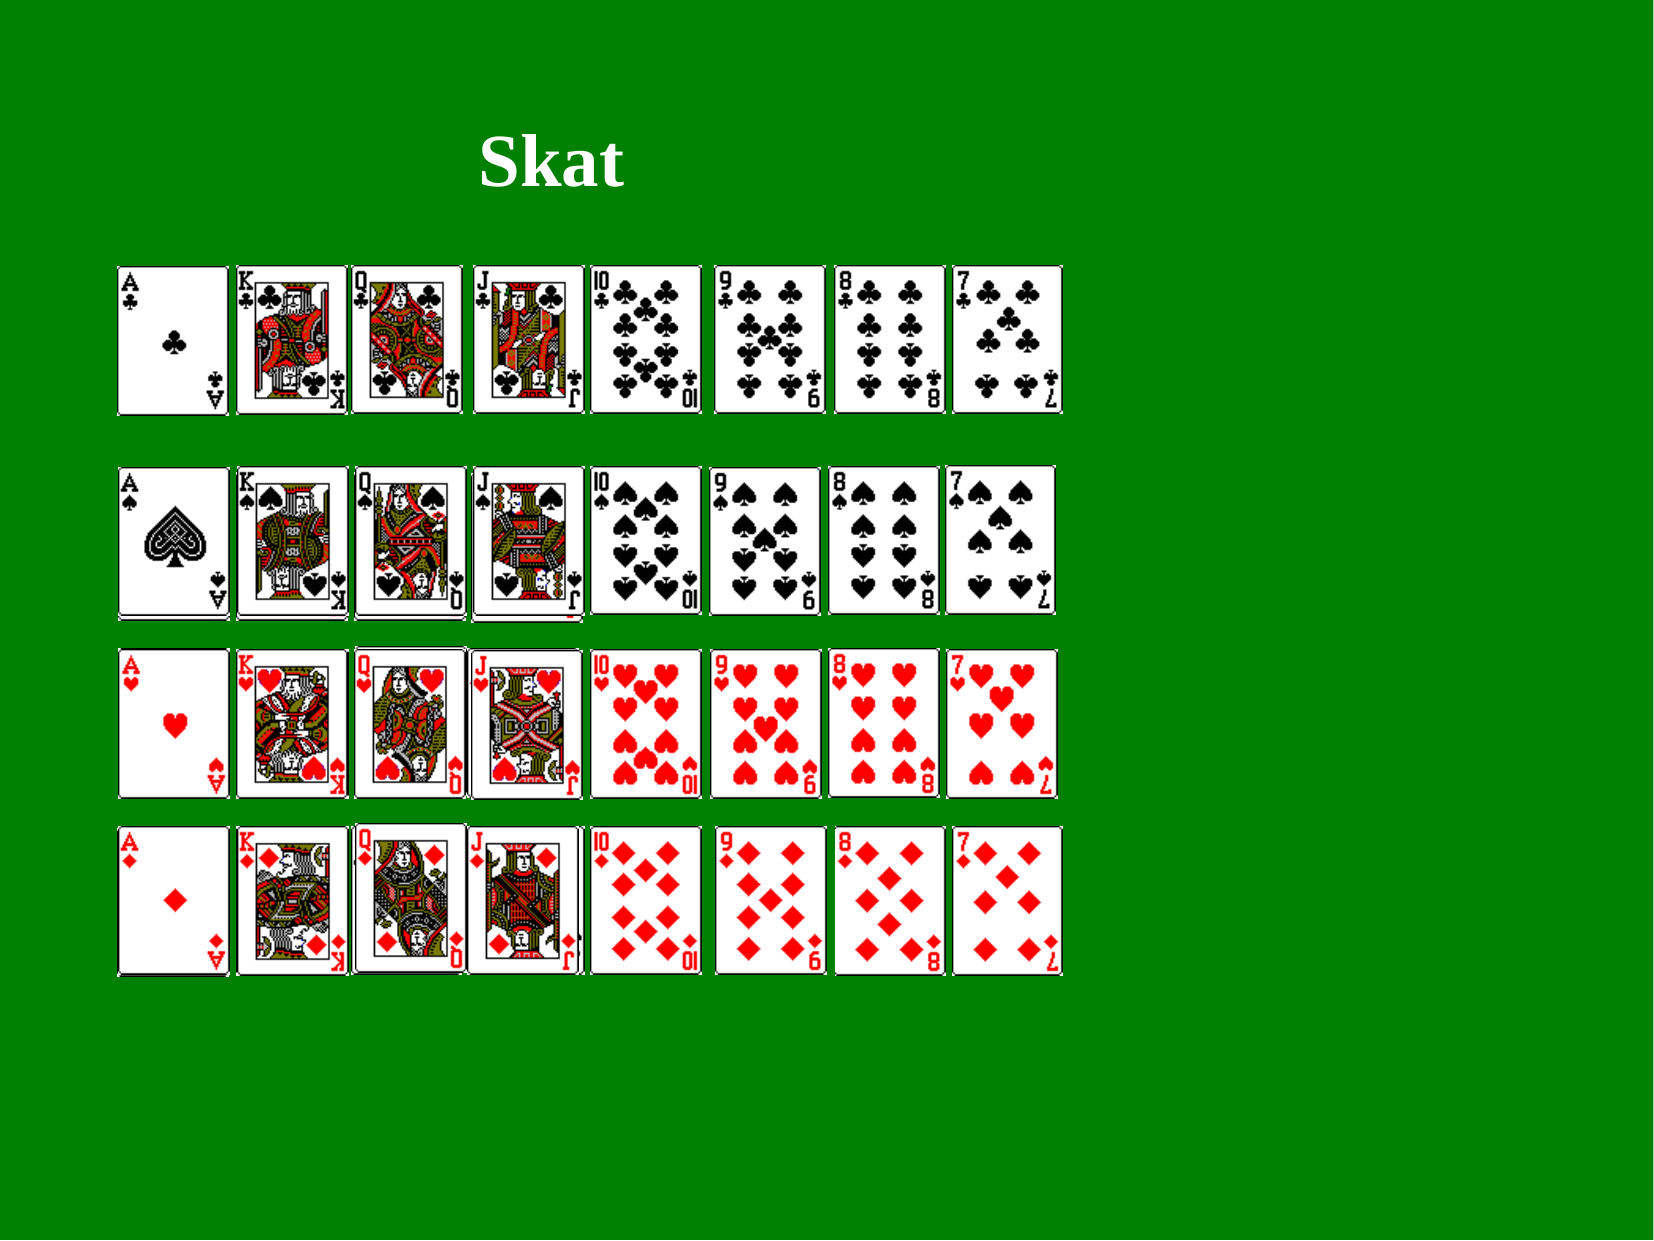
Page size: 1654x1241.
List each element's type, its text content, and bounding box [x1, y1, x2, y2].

picture [590, 265, 702, 414]
picture [471, 466, 585, 623]
picture [473, 265, 585, 414]
picture [351, 823, 585, 975]
picture [351, 265, 463, 414]
picture [828, 648, 940, 798]
picture [709, 467, 821, 616]
picture [952, 826, 1063, 976]
picture [835, 826, 946, 976]
picture [834, 265, 946, 415]
picture [828, 466, 940, 615]
picture [354, 466, 467, 621]
picture [236, 826, 349, 976]
picture [354, 646, 583, 800]
picture [945, 465, 1056, 615]
picture [117, 266, 229, 416]
picture [714, 265, 826, 415]
text_box Skat [478, 118, 627, 204]
picture [118, 467, 230, 621]
picture [946, 649, 1058, 799]
picture [236, 265, 348, 415]
picture [590, 649, 702, 799]
picture [710, 649, 822, 799]
picture [236, 466, 349, 621]
picture [118, 648, 230, 799]
picture [715, 826, 827, 975]
picture [117, 826, 230, 977]
picture [590, 466, 702, 615]
picture [590, 826, 702, 975]
picture [236, 649, 349, 799]
picture [952, 265, 1063, 415]
